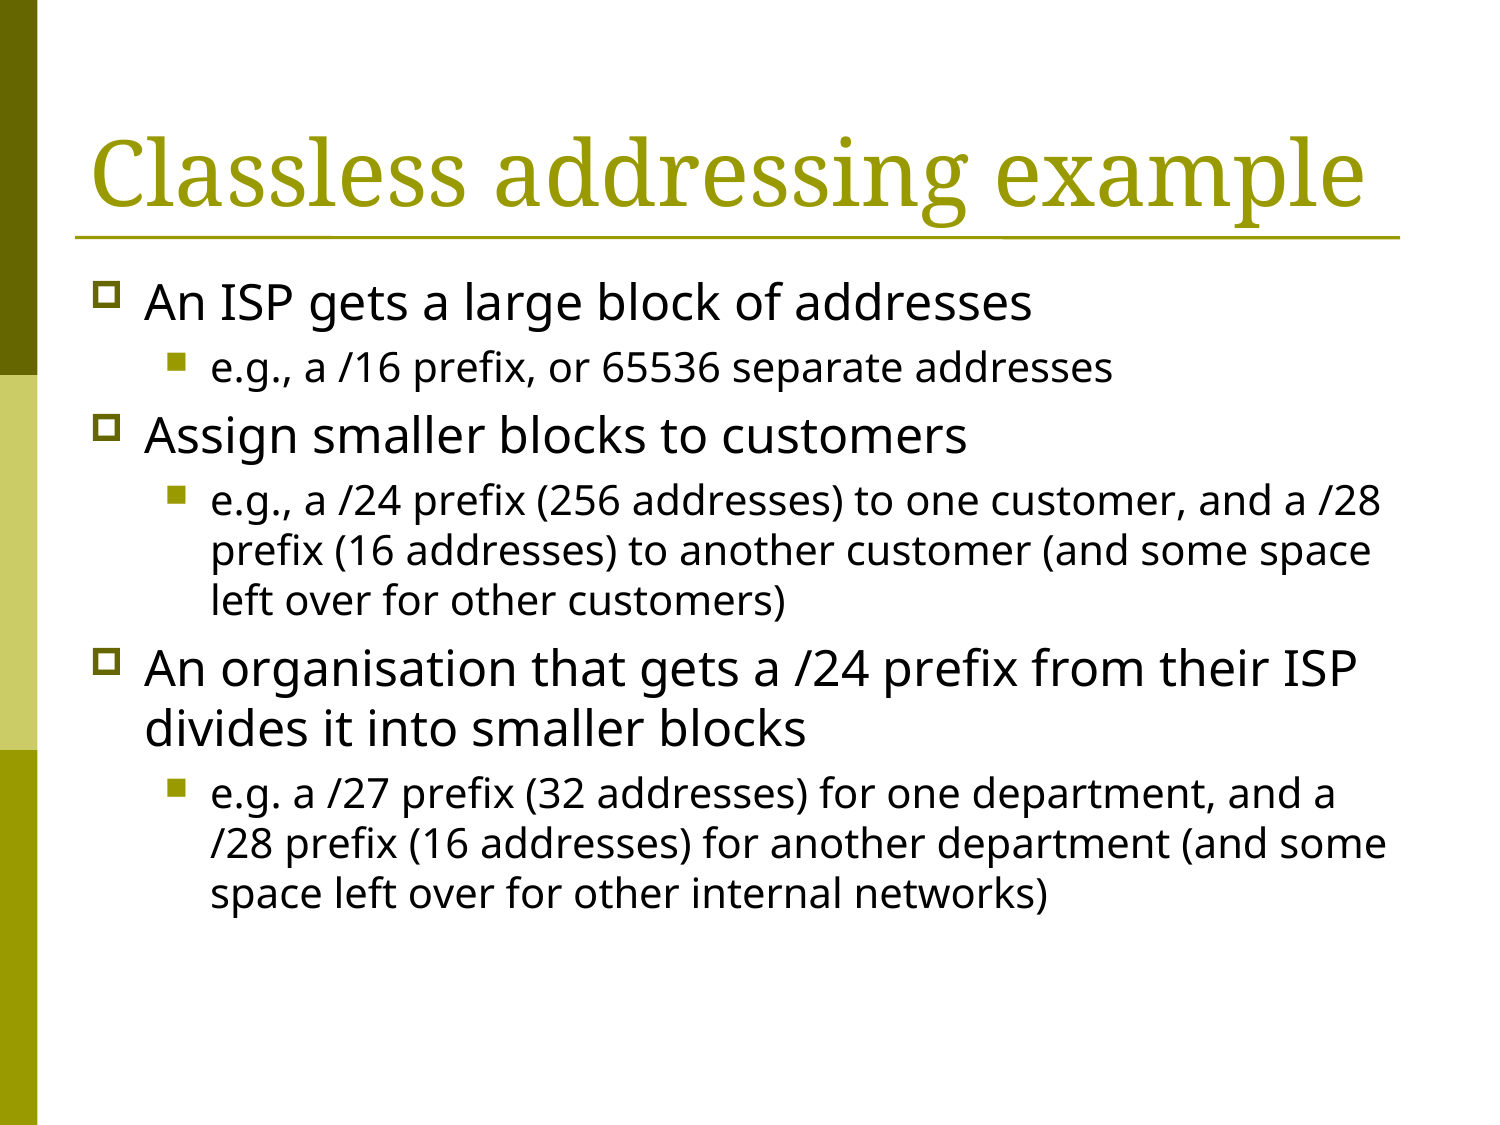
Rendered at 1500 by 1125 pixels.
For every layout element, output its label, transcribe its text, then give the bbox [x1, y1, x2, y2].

title Classless addressing example [75, 0, 1426, 233]
list An ISP gets a large block of addresses e.g., a /16 prefix, or 65536 separate addresses Assign smaller blocks to customers e.g., a /24 prefix (256 addresses) to one customer, and a /28 prefix (16 addresses) to another customer (and some space left over for other customers) An organisation that gets a /24 prefix from their ISP divides it into smaller blocks e.g. a /27 prefix (32 addresses) for one department, and a /28 prefix (16 addresses) for another department (and some space left over for other internal networks) [75, 262, 1426, 1006]
